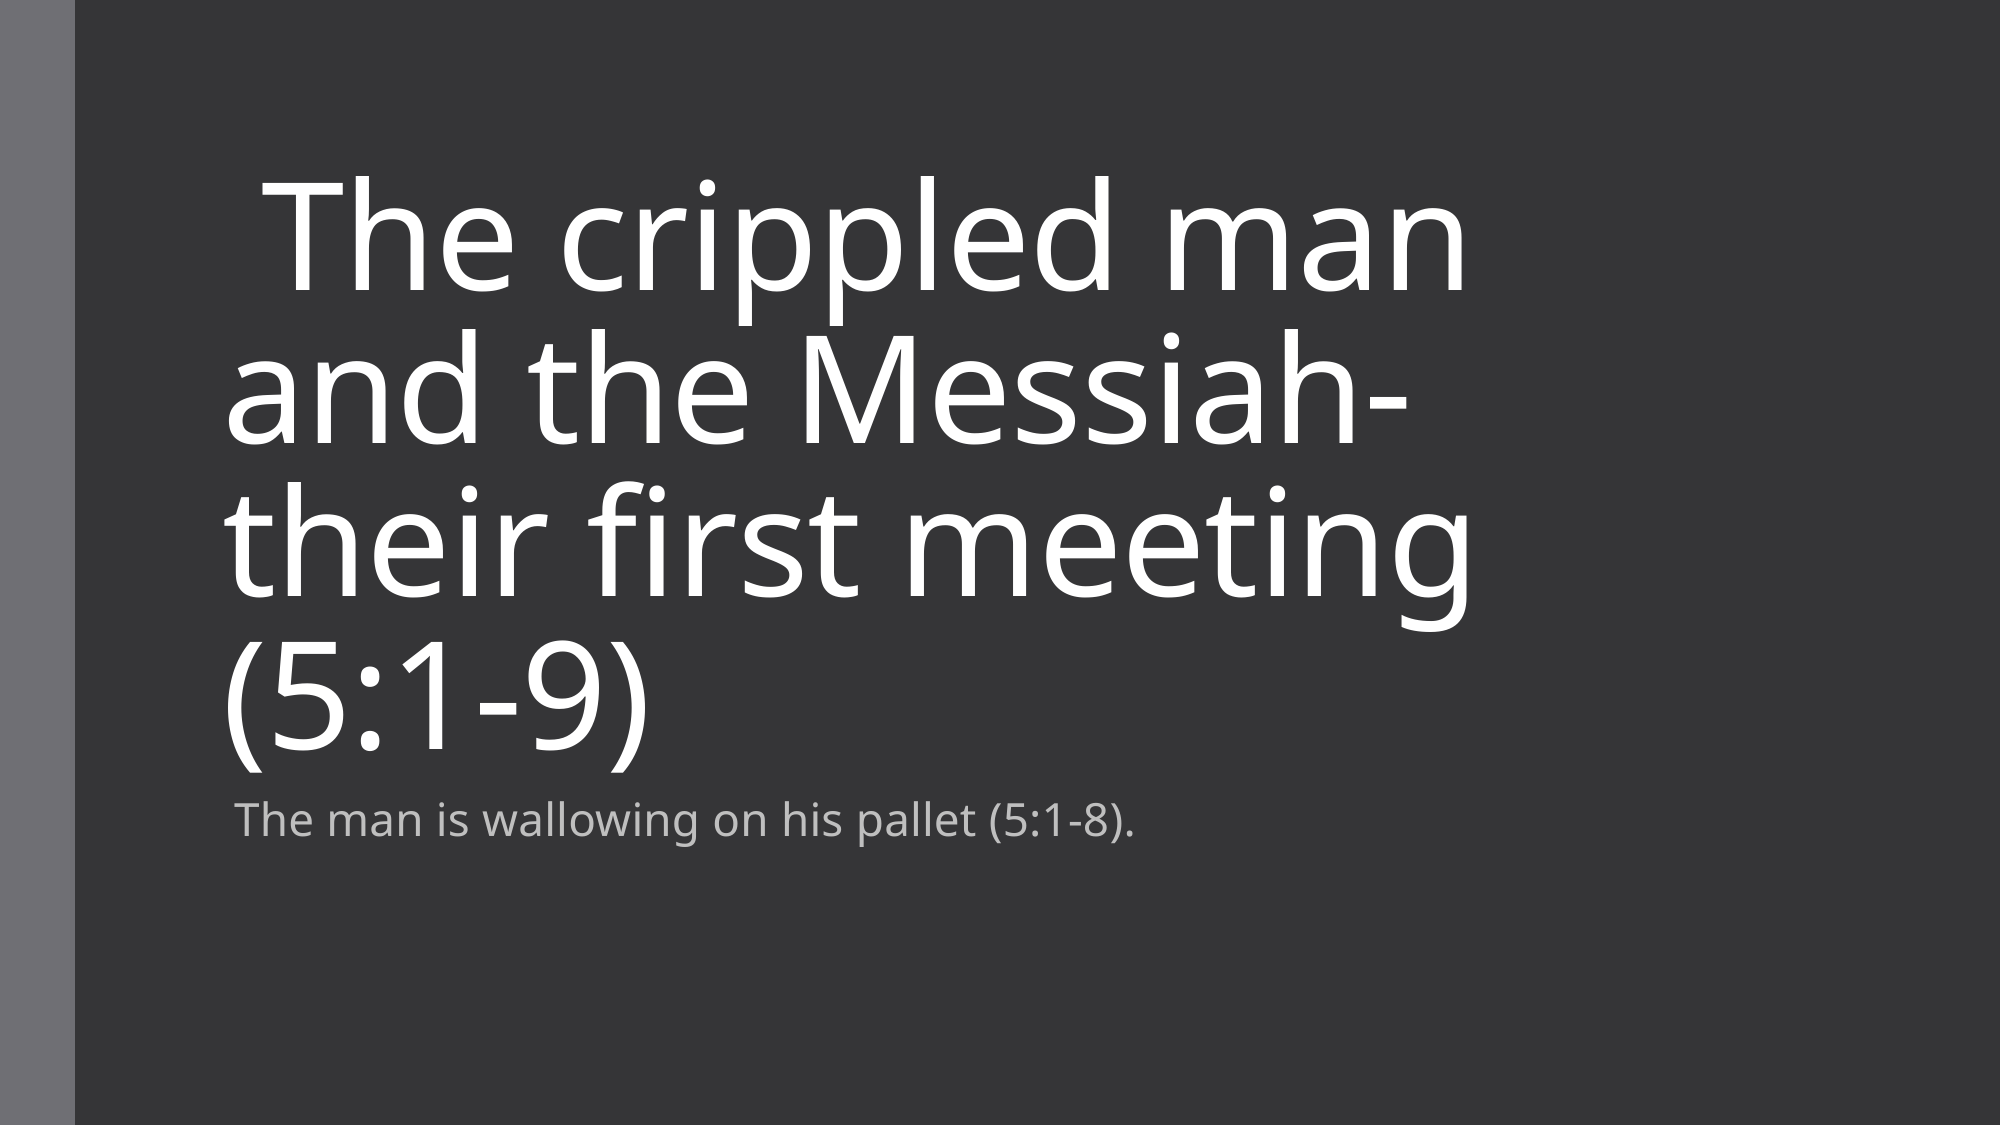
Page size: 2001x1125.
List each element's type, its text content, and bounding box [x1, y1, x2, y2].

title The crippled man and the Messiah-their first meeting (5:1-9) [206, 124, 1752, 787]
subtitle The man is wallowing on his pallet (5:1-8). [206, 787, 1752, 1066]
